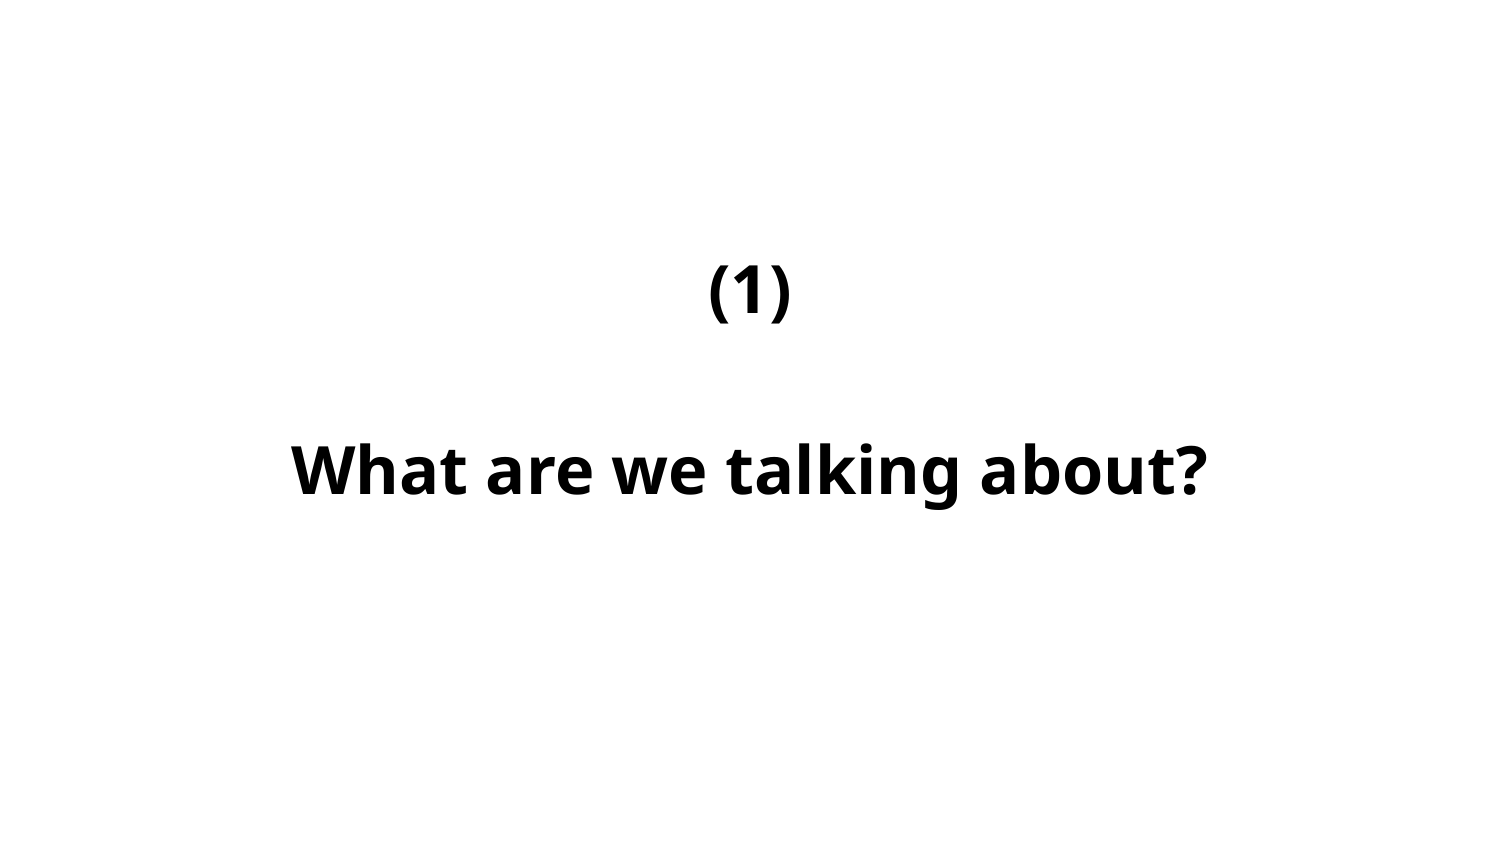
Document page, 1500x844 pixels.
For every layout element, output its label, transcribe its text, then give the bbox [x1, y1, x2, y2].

subtitle (1) What are we talking about? [112, 82, 1388, 674]
